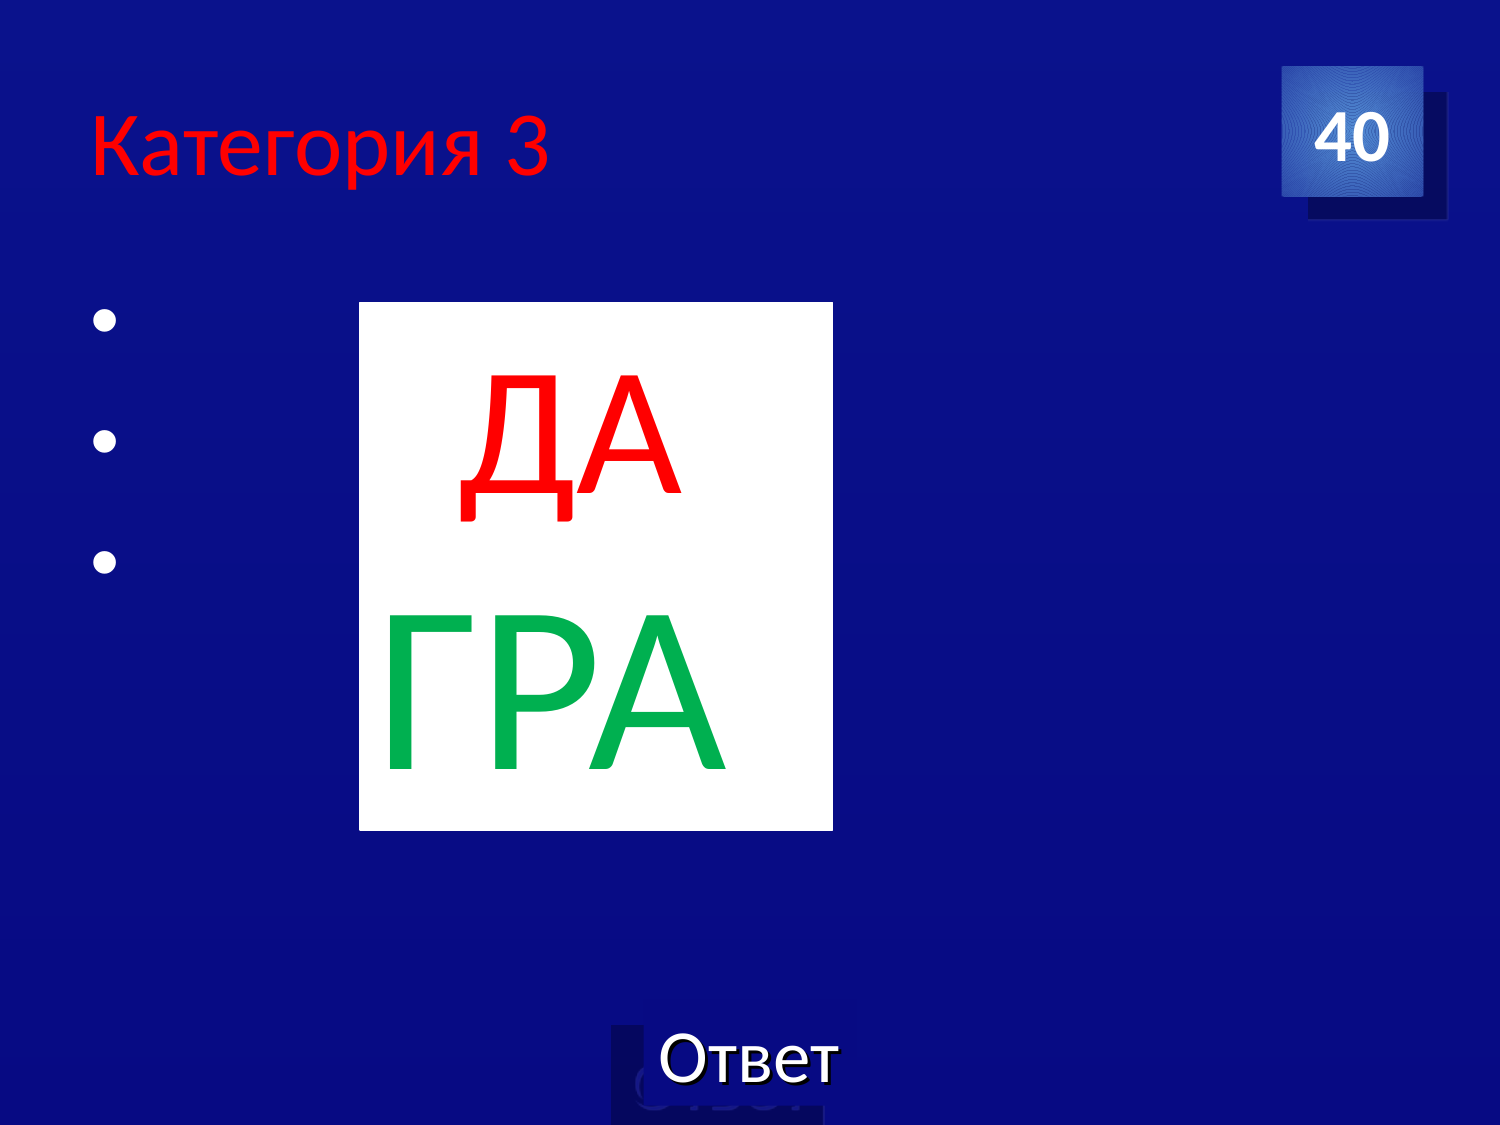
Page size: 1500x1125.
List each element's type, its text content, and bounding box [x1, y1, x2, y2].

text_box 40 [1282, 66, 1423, 196]
text_box ДА ГРА [360, 302, 833, 831]
title Категория 3 [75, 45, 1258, 233]
list [75, 262, 1426, 1000]
